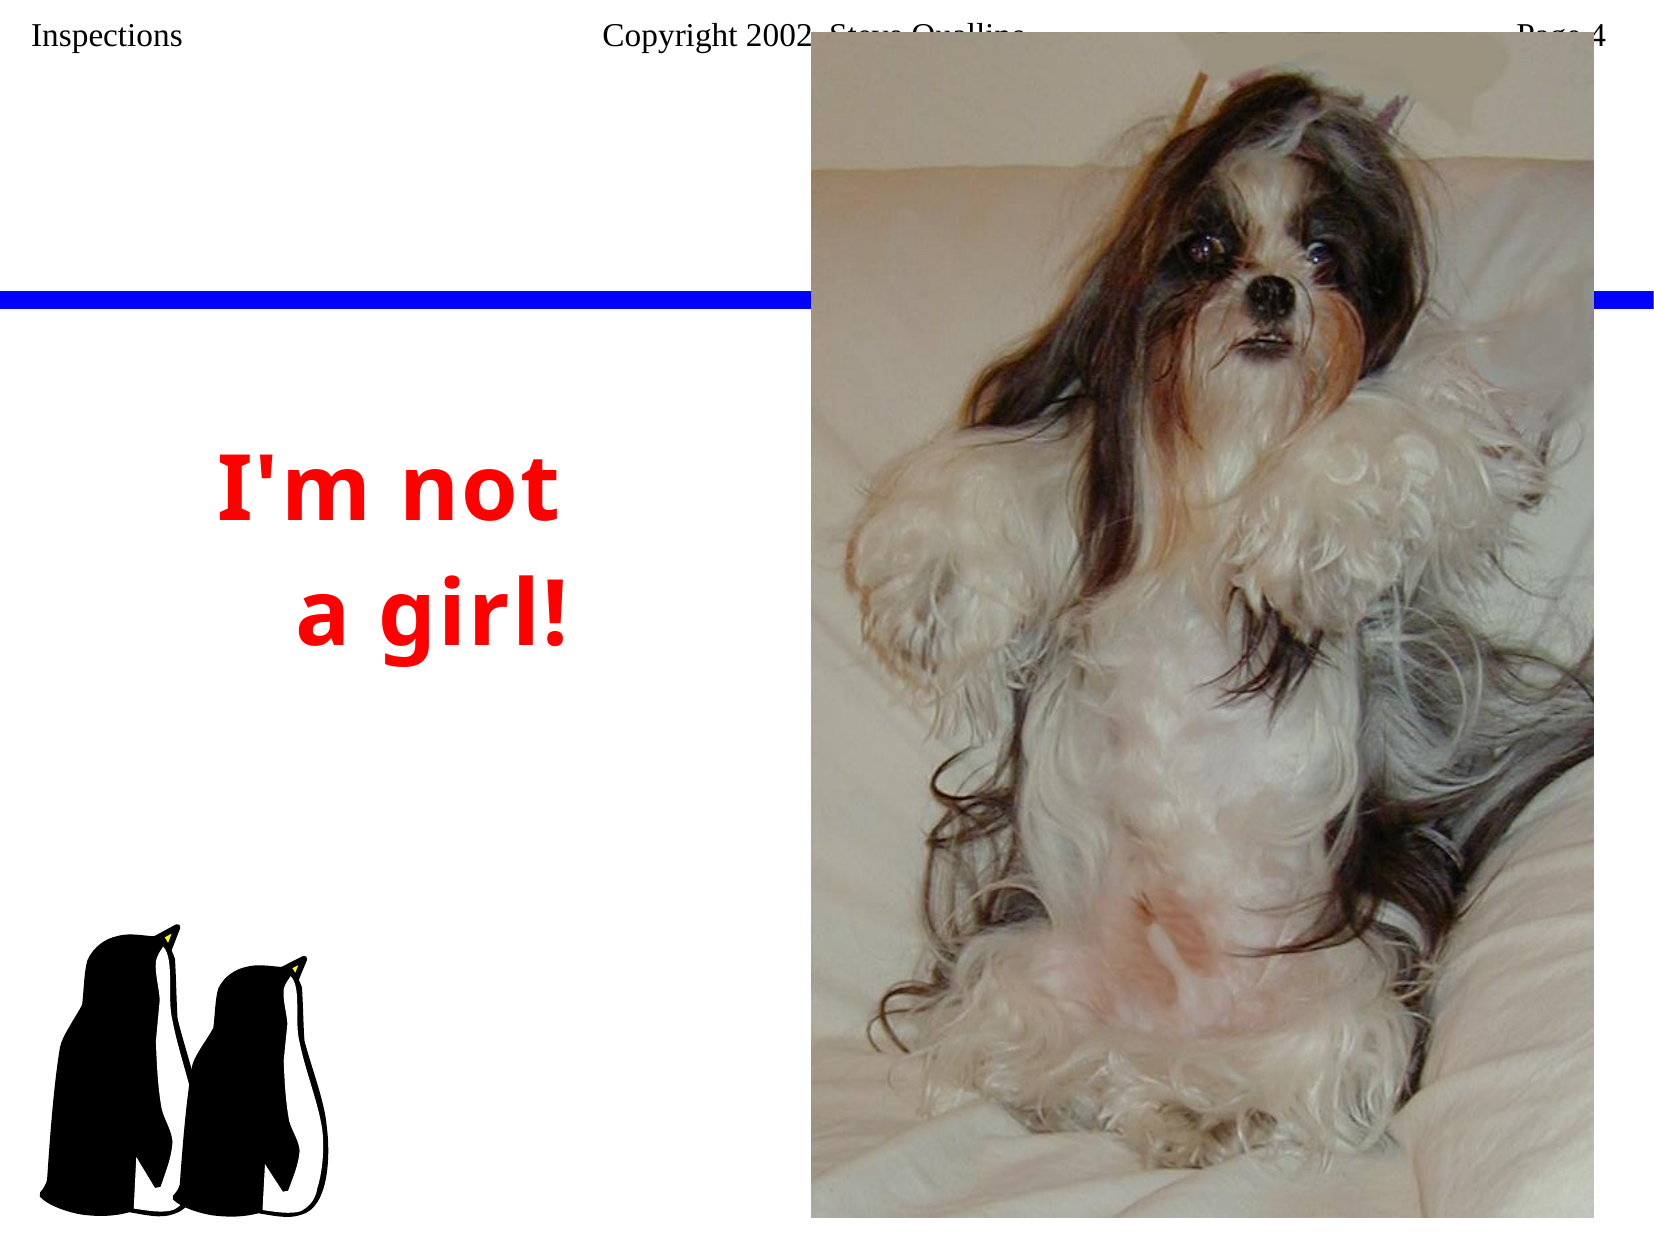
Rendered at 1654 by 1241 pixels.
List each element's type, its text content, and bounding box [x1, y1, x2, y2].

title I'm not a girl! [21, 435, 785, 660]
picture [811, 32, 1594, 1218]
